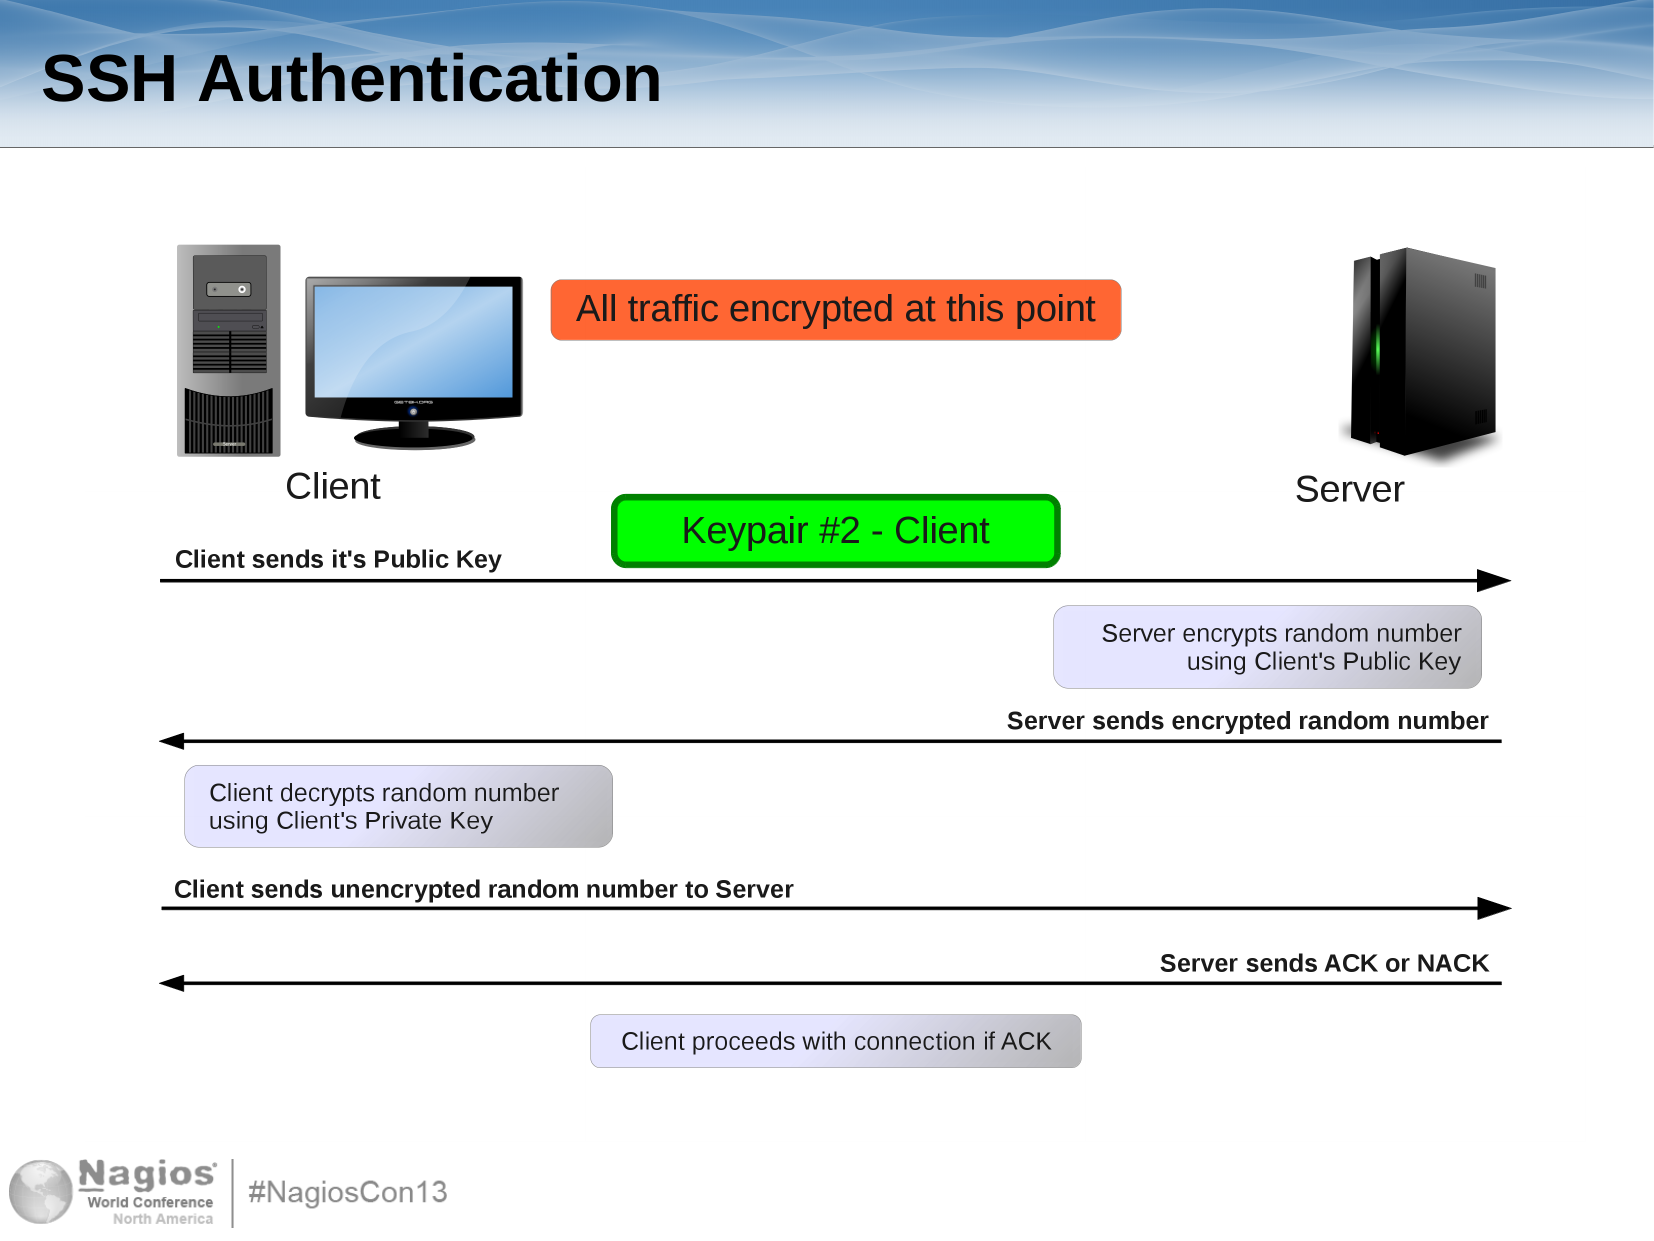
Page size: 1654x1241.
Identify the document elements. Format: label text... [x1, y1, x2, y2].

picture [9, 1159, 453, 1228]
picture [85, 167, 1586, 1142]
picture [0, 0, 1654, 147]
title SSH Authentication [41, 29, 1248, 127]
